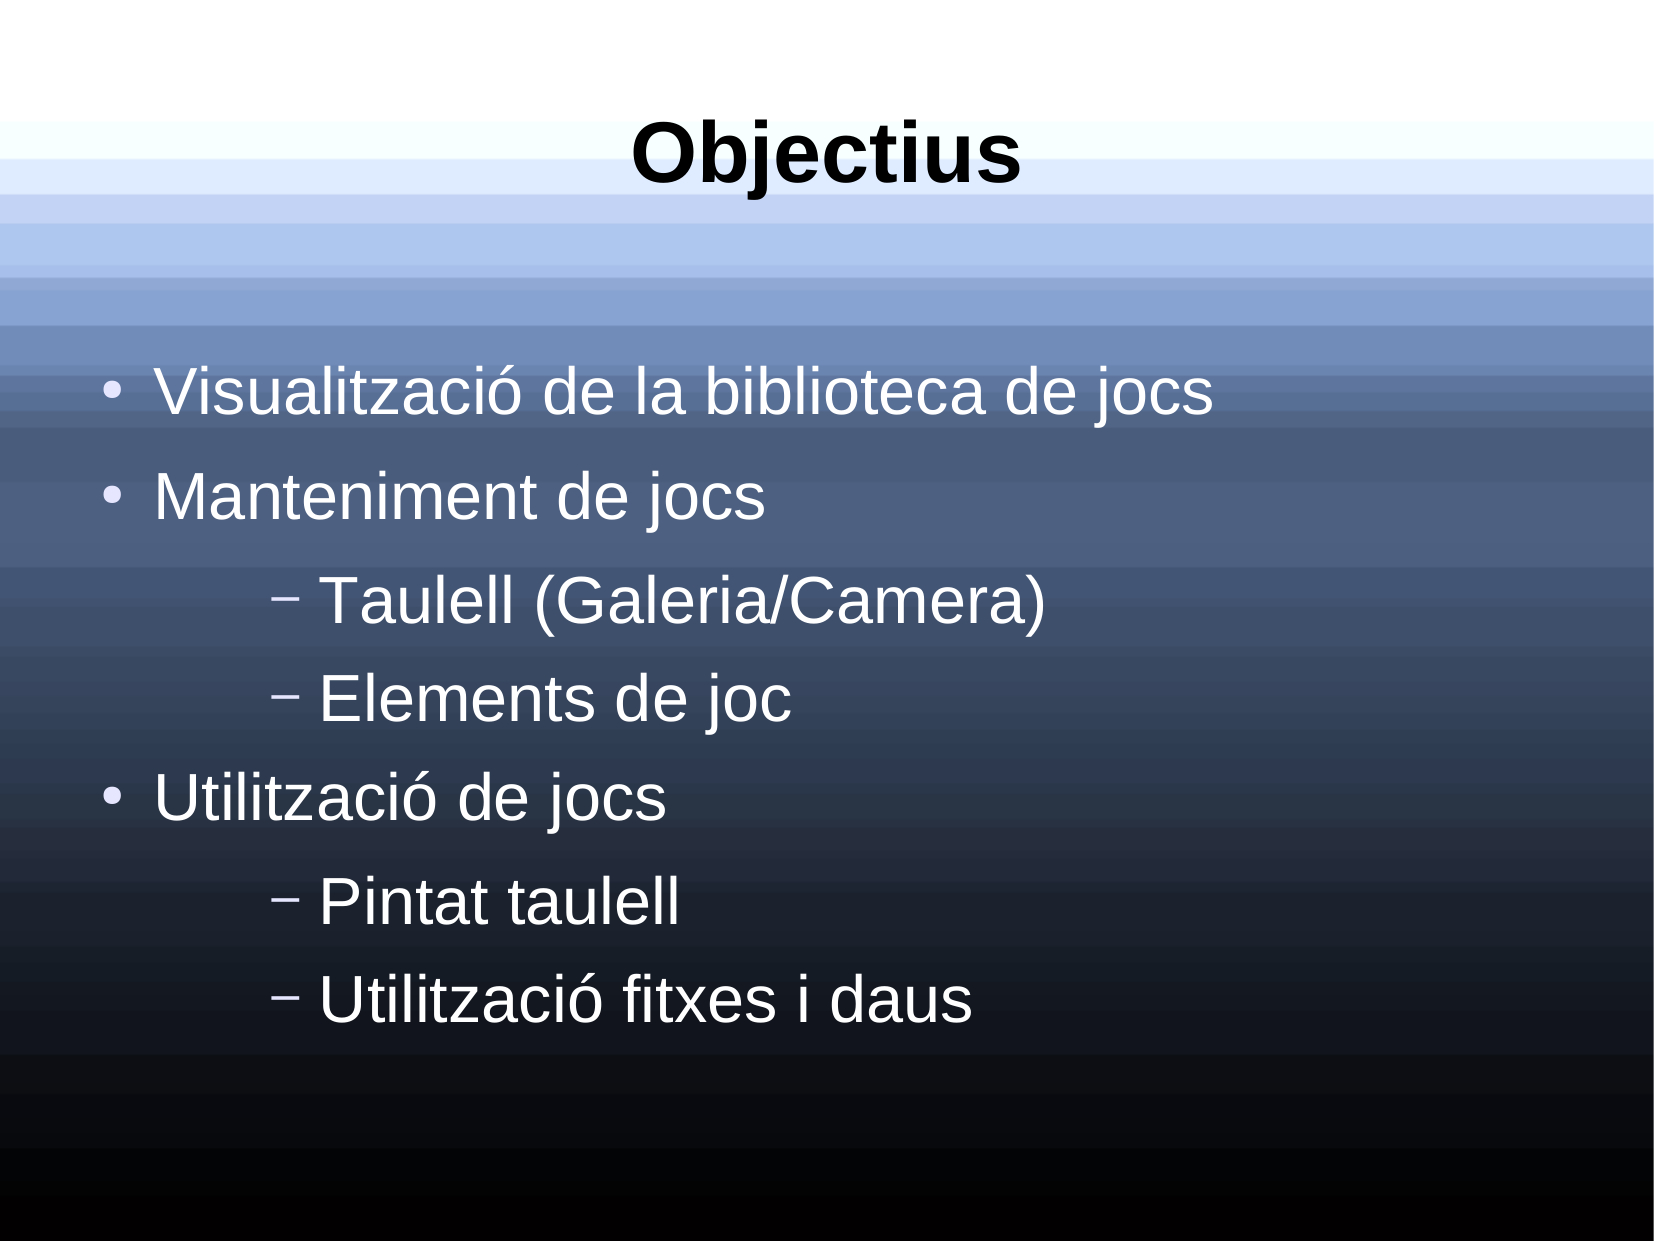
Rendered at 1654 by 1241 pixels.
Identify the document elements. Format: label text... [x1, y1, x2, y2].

title Objectius [82, 49, 1571, 257]
picture [0, 0, 1654, 1241]
list Visualització de la biblioteca de jocs Manteniment de jocs Taulell (Galeria/Camera) Elements de joc Utilització de jocs Pintat taulell Utilització fitxes i daus [82, 354, 1571, 1136]
